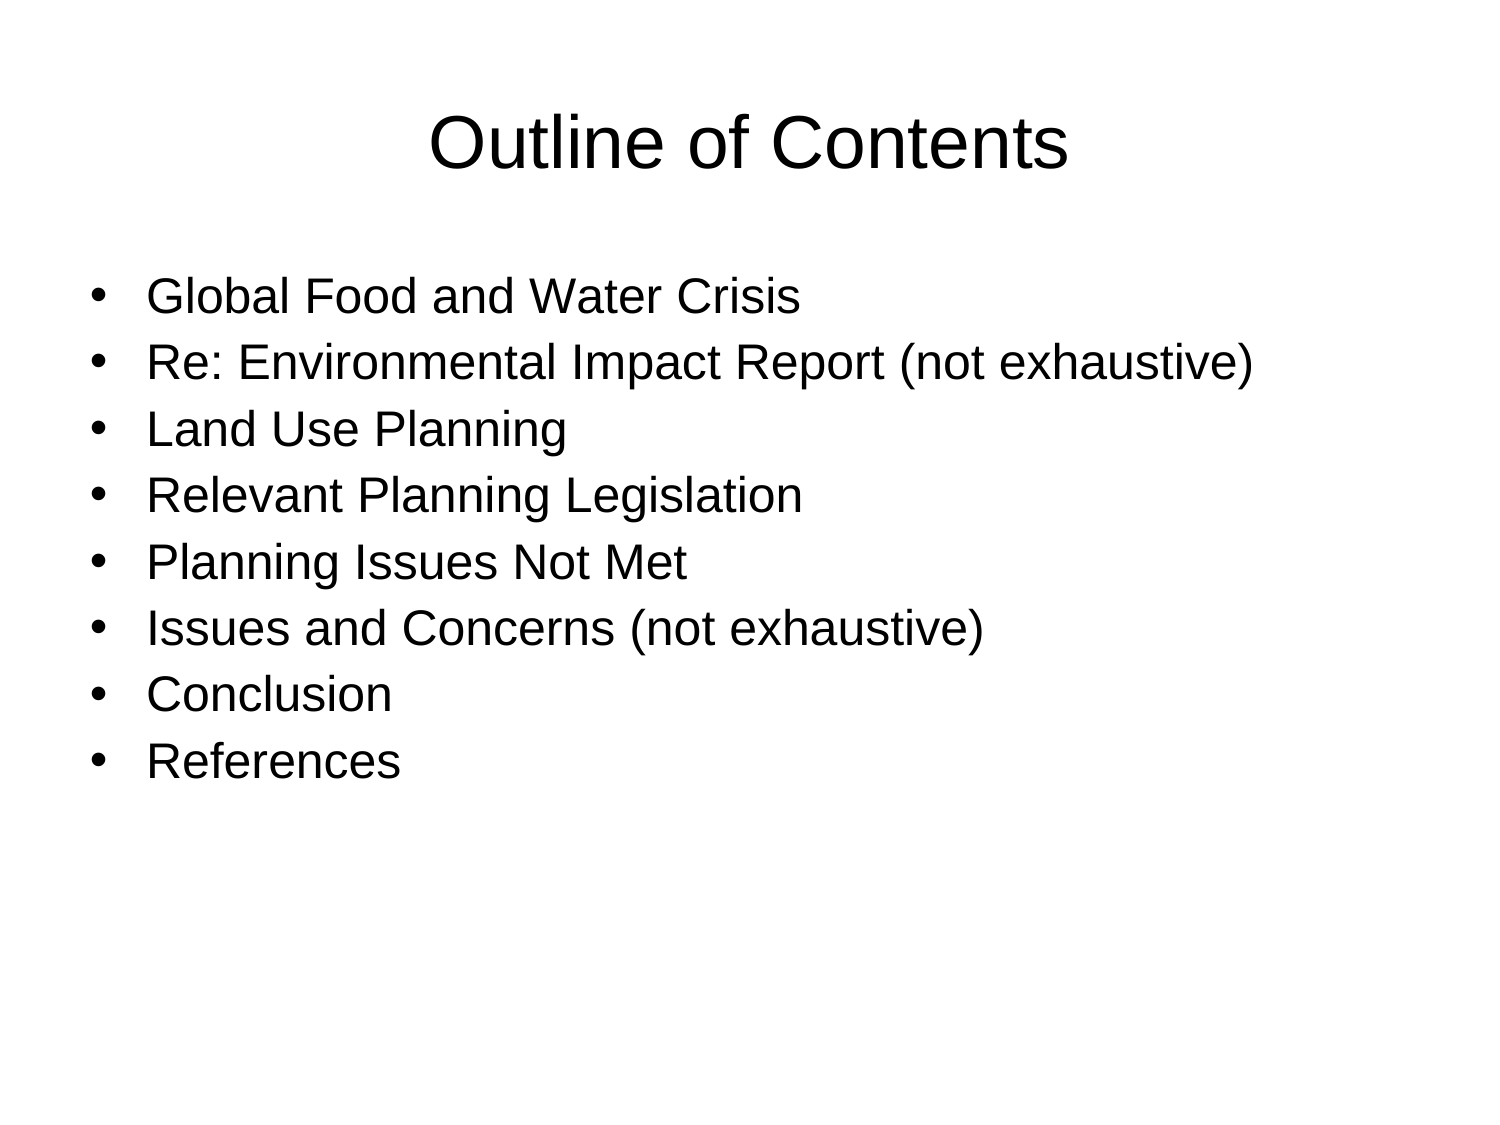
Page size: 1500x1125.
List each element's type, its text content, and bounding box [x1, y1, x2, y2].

list Global Food and Water Crisis Re: Environmental Impact Report (not exhaustive) Land Use Planning Relevant Planning Legislation Planning Issues Not Met Issues and Concerns (not exhaustive) Conclusion References [75, 262, 1426, 1005]
title Outline of Contents [75, 45, 1426, 233]
